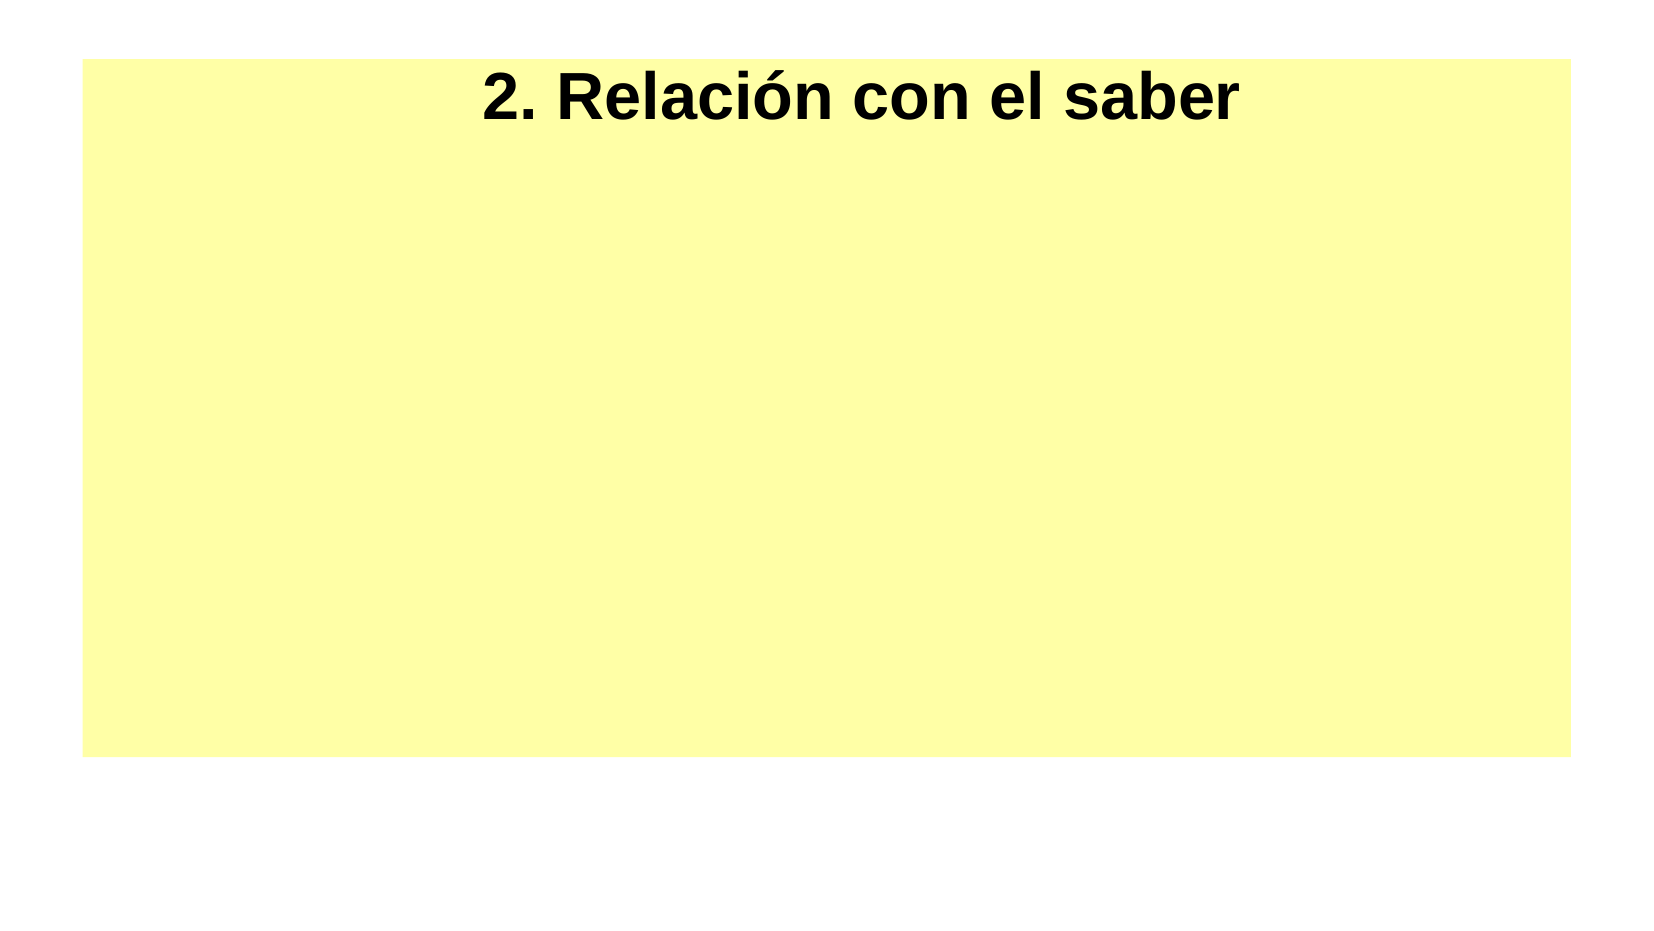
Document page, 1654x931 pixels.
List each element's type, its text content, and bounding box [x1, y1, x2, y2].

list 2. Relación con el saber [82, 59, 1571, 758]
